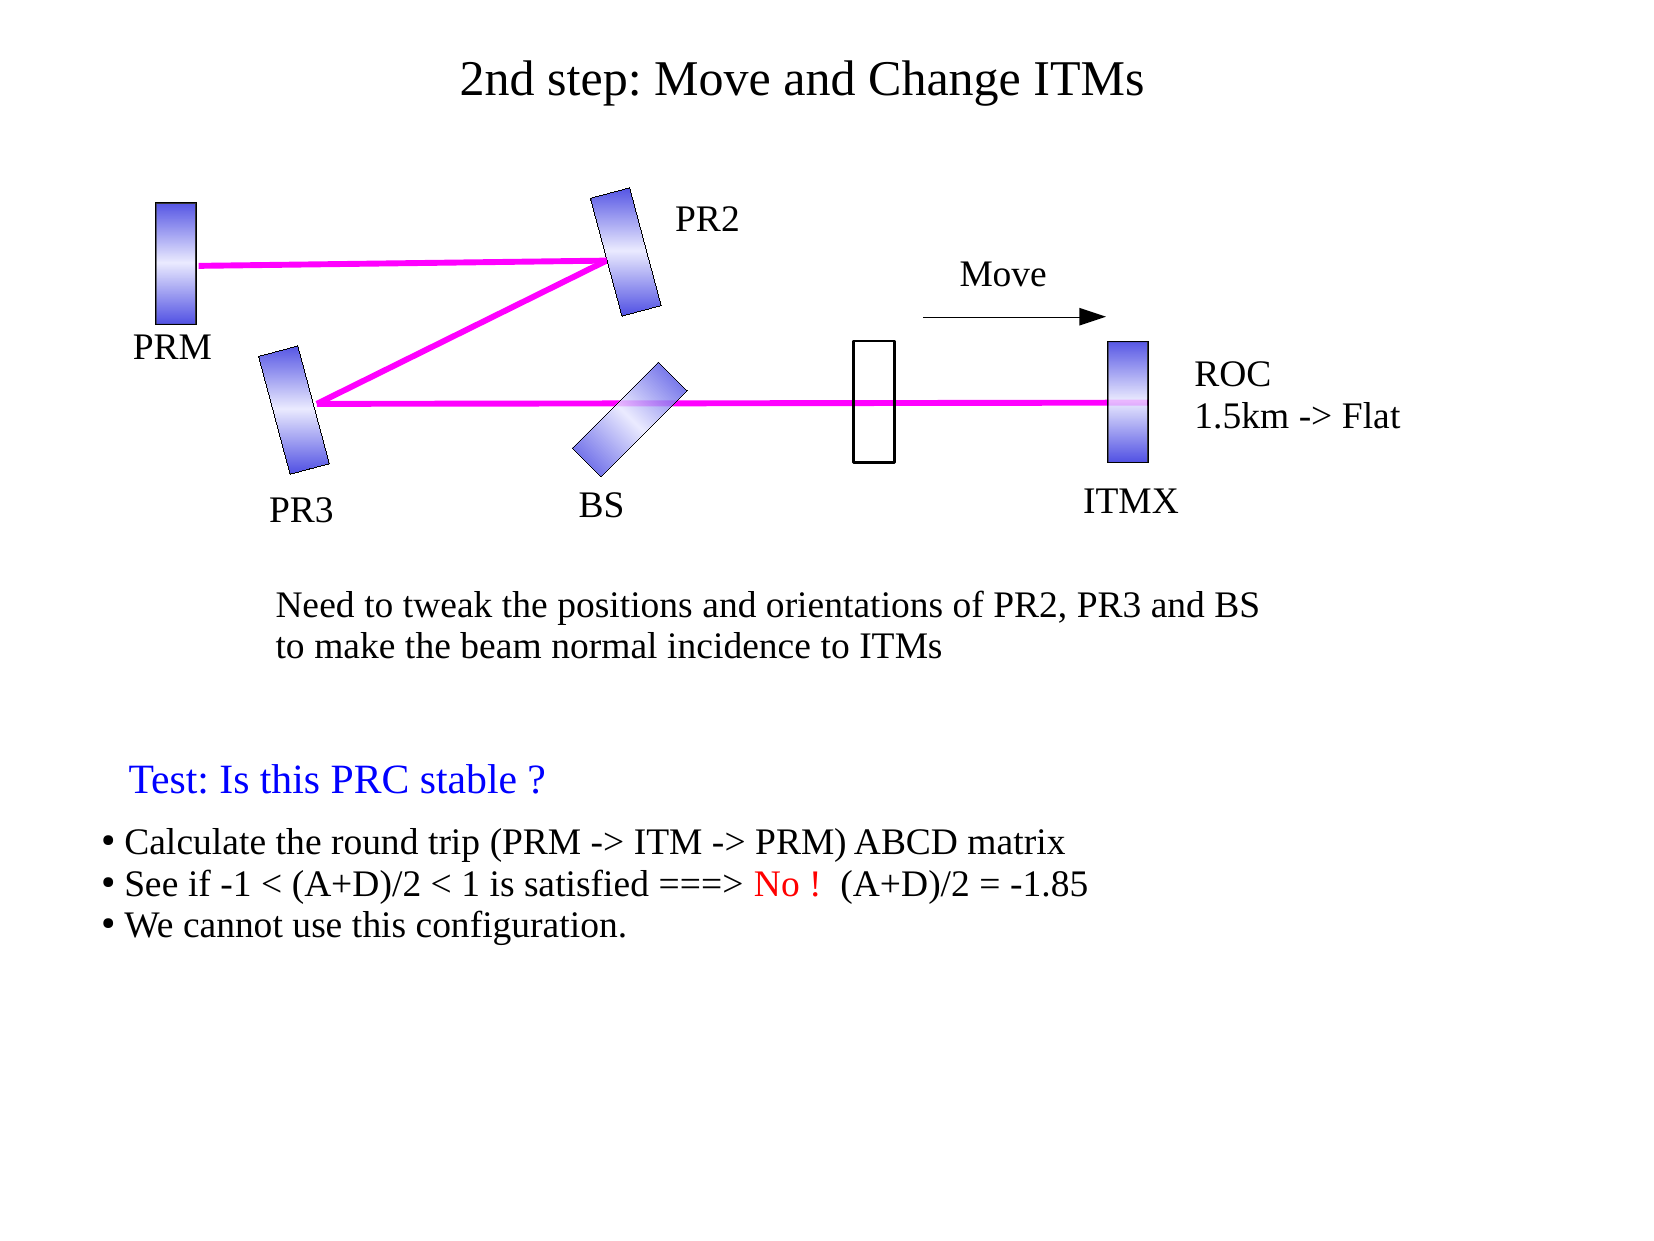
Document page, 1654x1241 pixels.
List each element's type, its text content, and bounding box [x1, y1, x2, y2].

text_box PR3 [254, 482, 349, 543]
text_box Move [944, 245, 1061, 307]
text_box Test: Is this PRC stable ? [113, 749, 560, 813]
text_box Calculate the round trip (PRM -> ITM -> PRM) ABCD matrix See if -1 < (A+D)/2 < 1 is satisfied ===> No ! (A+D)/2 = -1.85 We cannot use this configuration. [86, 813, 1102, 966]
text_box [590, 187, 662, 317]
text_box ITMX [1068, 472, 1194, 533]
text_box Need to tweak the positions and orientations of PR2, PR3 and BS to make the beam normal incidence to ITMs [260, 576, 1277, 683]
text_box [258, 345, 330, 475]
text_box [1107, 341, 1149, 463]
text_box 2nd step: Move and Change ITMs [444, 42, 1156, 119]
text_box PRM [118, 318, 227, 379]
text_box PR2 [660, 190, 755, 252]
text_box BS [563, 476, 640, 538]
text_box ROC 1.5km -> Flat [1179, 345, 1414, 452]
text_box [155, 202, 197, 318]
text_box [572, 362, 688, 476]
